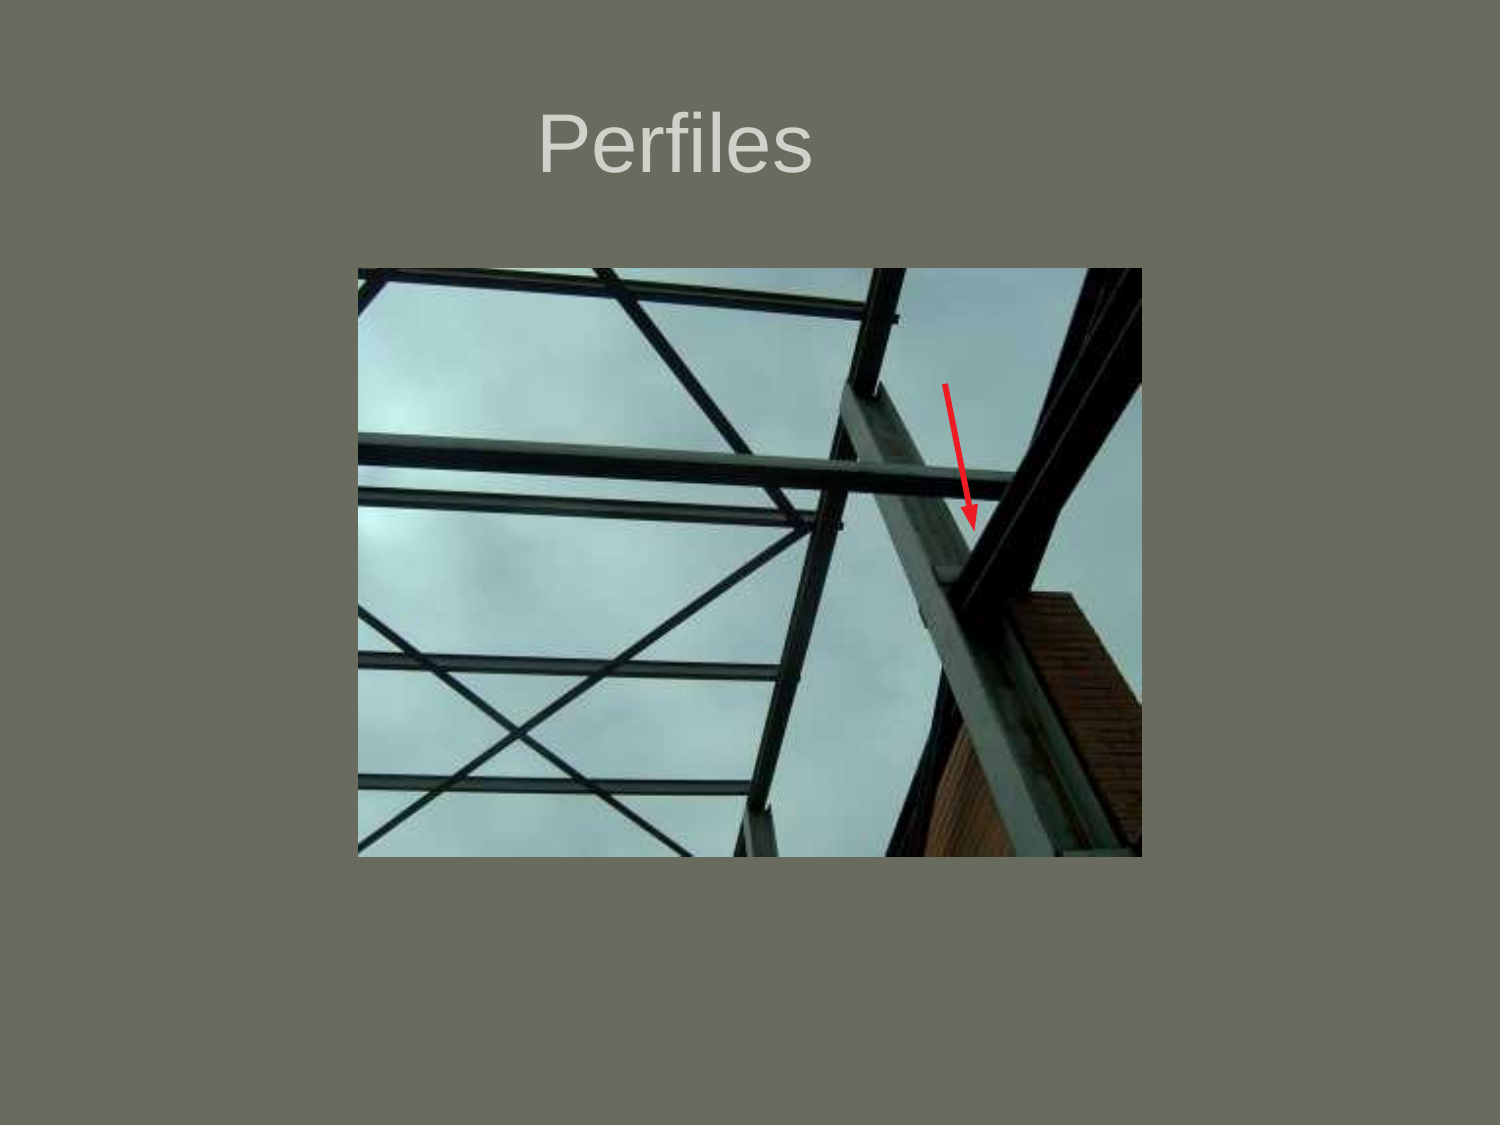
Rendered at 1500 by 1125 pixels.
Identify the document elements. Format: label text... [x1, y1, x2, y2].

title Perfiles [0, 45, 1351, 233]
picture [358, 268, 1142, 857]
